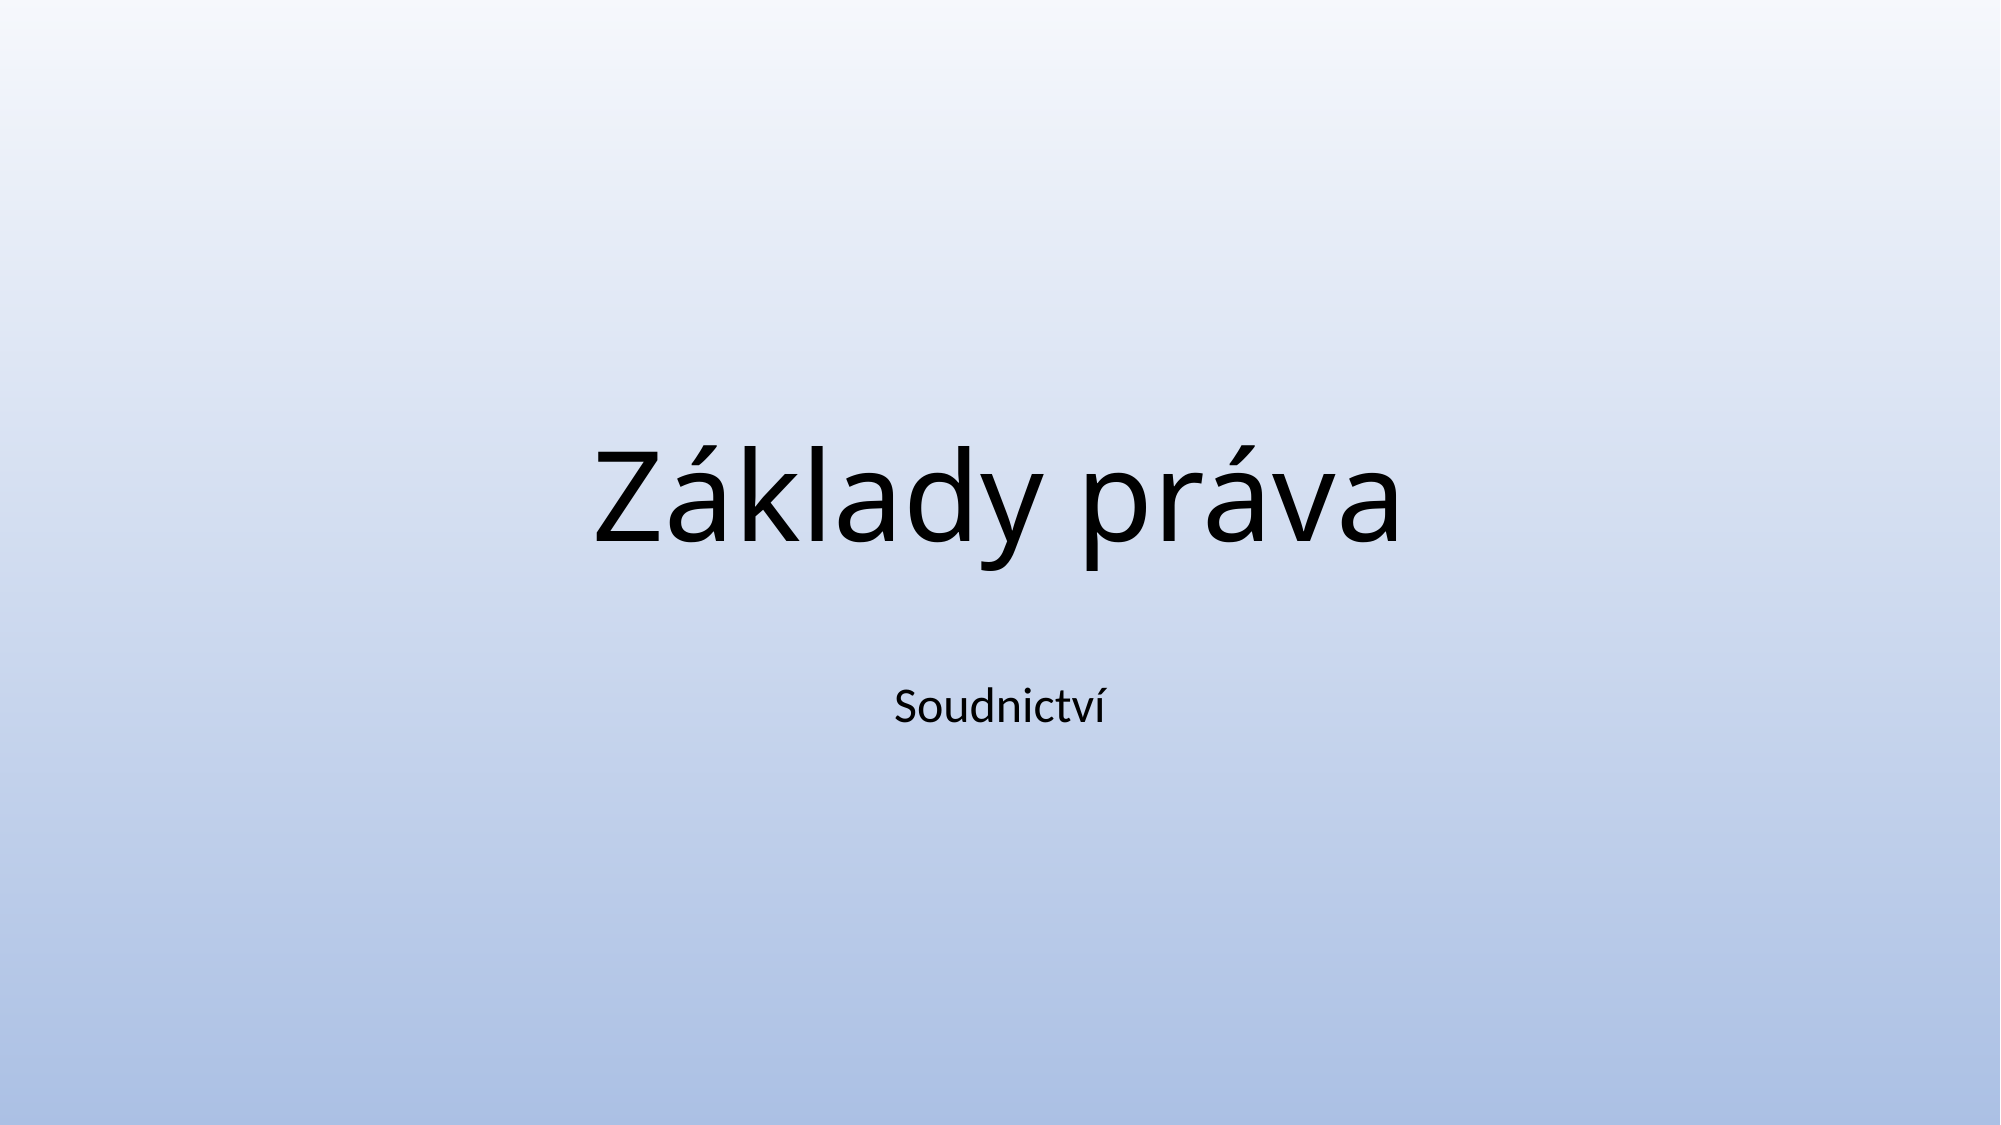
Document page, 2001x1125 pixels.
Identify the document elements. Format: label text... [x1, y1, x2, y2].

subtitle Soudnictví [249, 590, 1750, 863]
title Základy práva [249, 184, 1750, 576]
